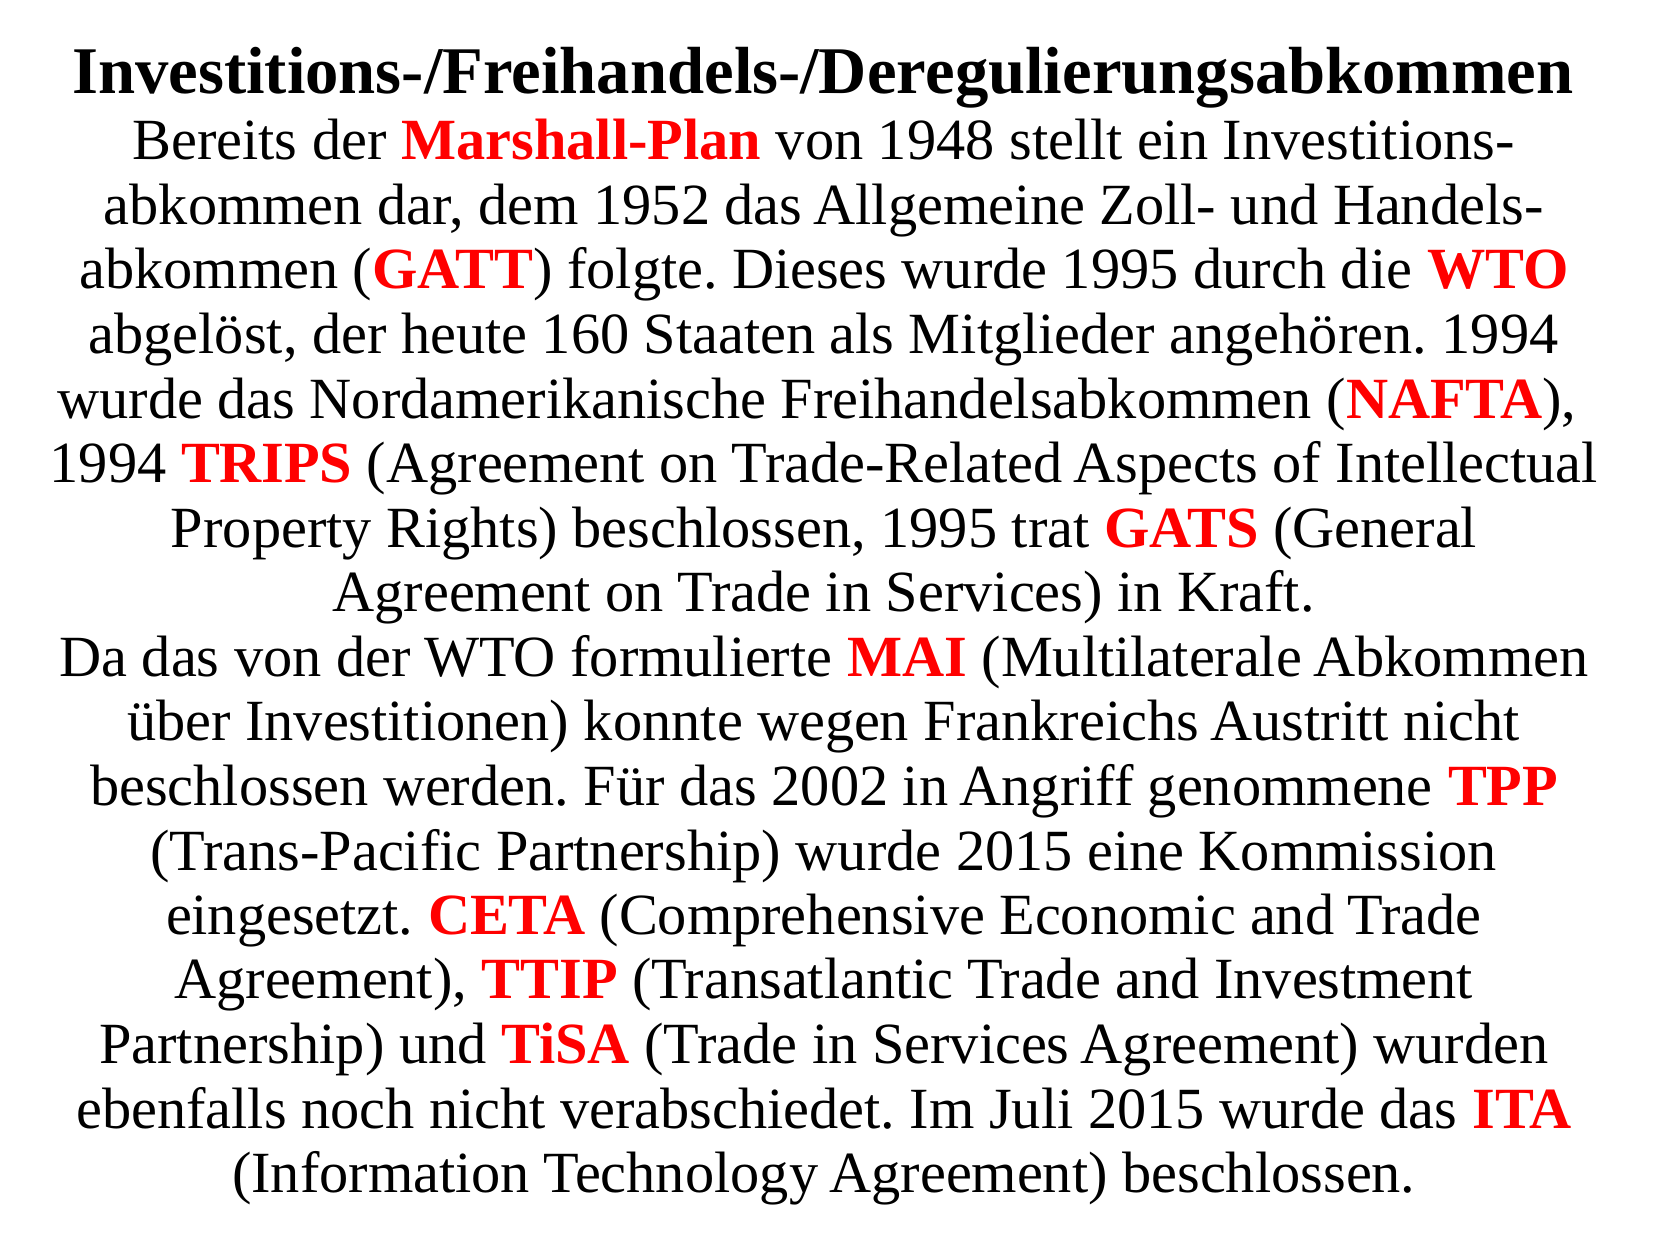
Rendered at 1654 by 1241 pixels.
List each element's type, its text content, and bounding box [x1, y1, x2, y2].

text_box Investitions-/Freihandels-/Deregulierungsabkommen Bereits der Marshall-Plan von 1948 stellt ein Investitions-abkommen dar, dem 1952 das Allgemeine Zoll- und Handels-abkommen (GATT) folgte. Dieses wurde 1995 durch die WTO abgelöst, der heute 160 Staaten als Mitglieder angehören. 1994 wurde das Nordamerikanische Freihandelsabkommen (NAFTA), 1994 TRIPS (Agreement on Trade-Related Aspects of Intellectual Property Rights) beschlossen, 1995 trat GATS (General Agreement on Trade in Services) in Kraft. Da das von der WTO formulierte MAI (Multilaterale Abkommen über Investitionen) konnte wegen Frankreichs Austritt nicht beschlossen werden. Für das 2002 in Angriff genommene TPP (Trans-Pacific Partnership) wurde 2015 eine Kommission eingesetzt. CETA (Comprehensive Economic and Trade Agreement), TTIP (Transatlantic Trade and Investment Partnership) und TiSA (Trade in Services Agreement) wurden ebenfalls noch nicht verabschiedet. Im Juli 2015 wurde das ITA (Information Technology Agreement) beschlossen. [34, 26, 1617, 1213]
